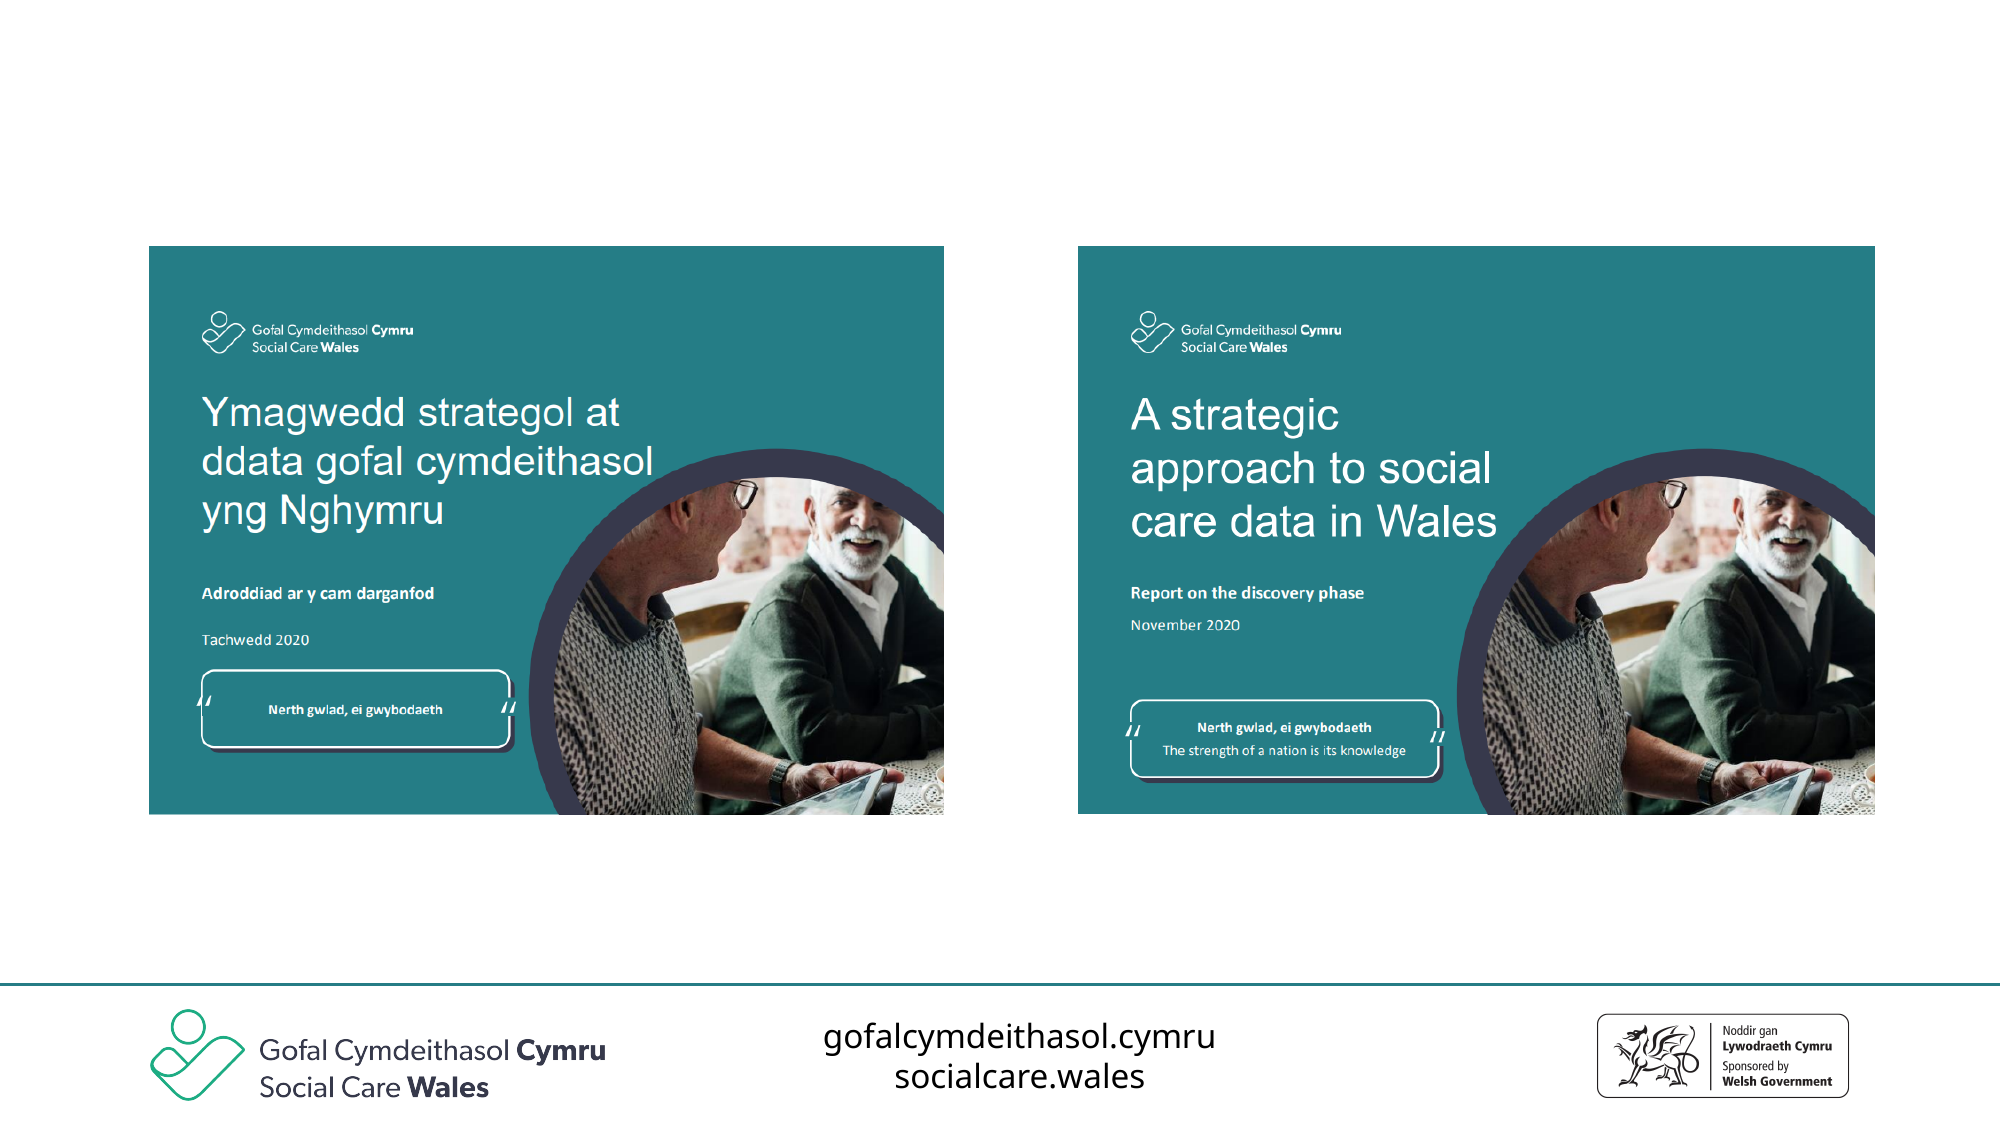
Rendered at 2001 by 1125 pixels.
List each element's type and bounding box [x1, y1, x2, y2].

picture [1077, 244, 1875, 815]
picture [148, 244, 944, 815]
